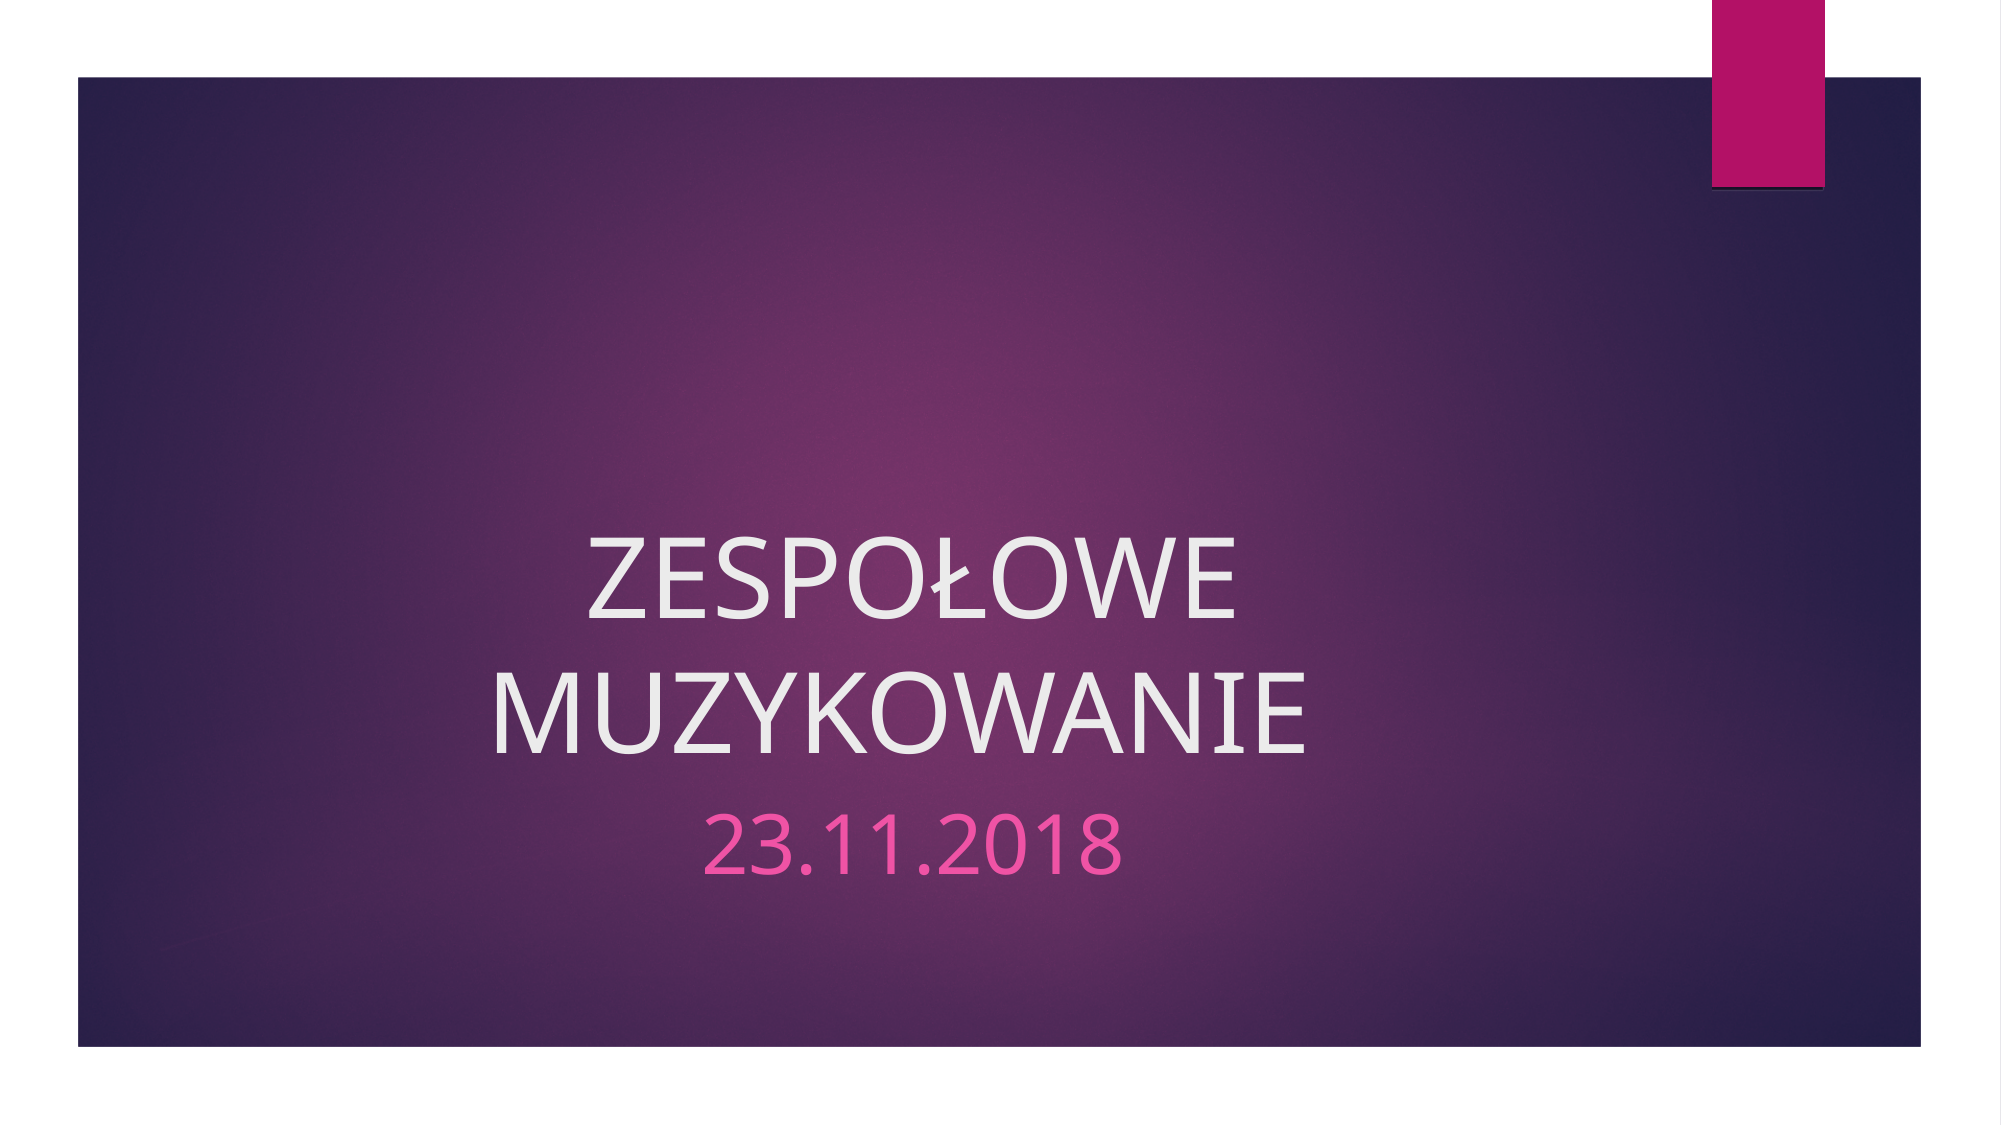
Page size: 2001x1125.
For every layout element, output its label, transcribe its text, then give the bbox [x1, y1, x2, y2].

subtitle 23.11.2018 [189, 783, 1638, 926]
title ZESPOŁOWE MUZYKOWANIE [189, 344, 1638, 783]
